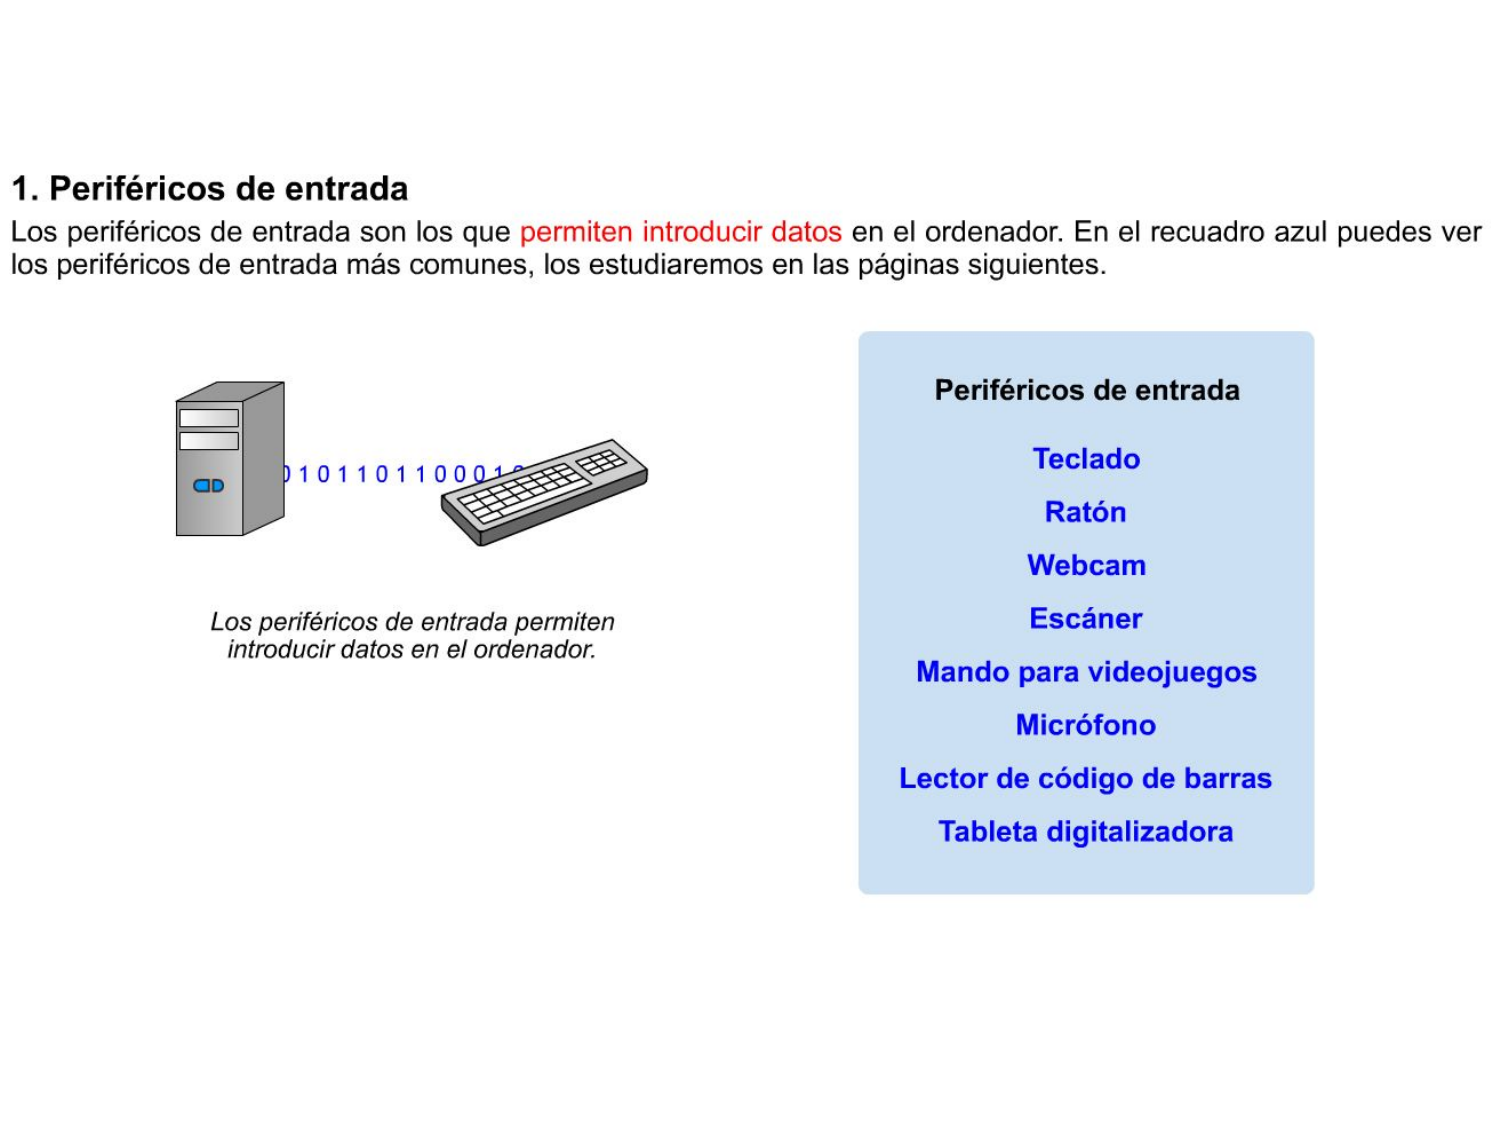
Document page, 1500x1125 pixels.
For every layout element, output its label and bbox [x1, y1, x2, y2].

picture [0, 156, 1500, 969]
